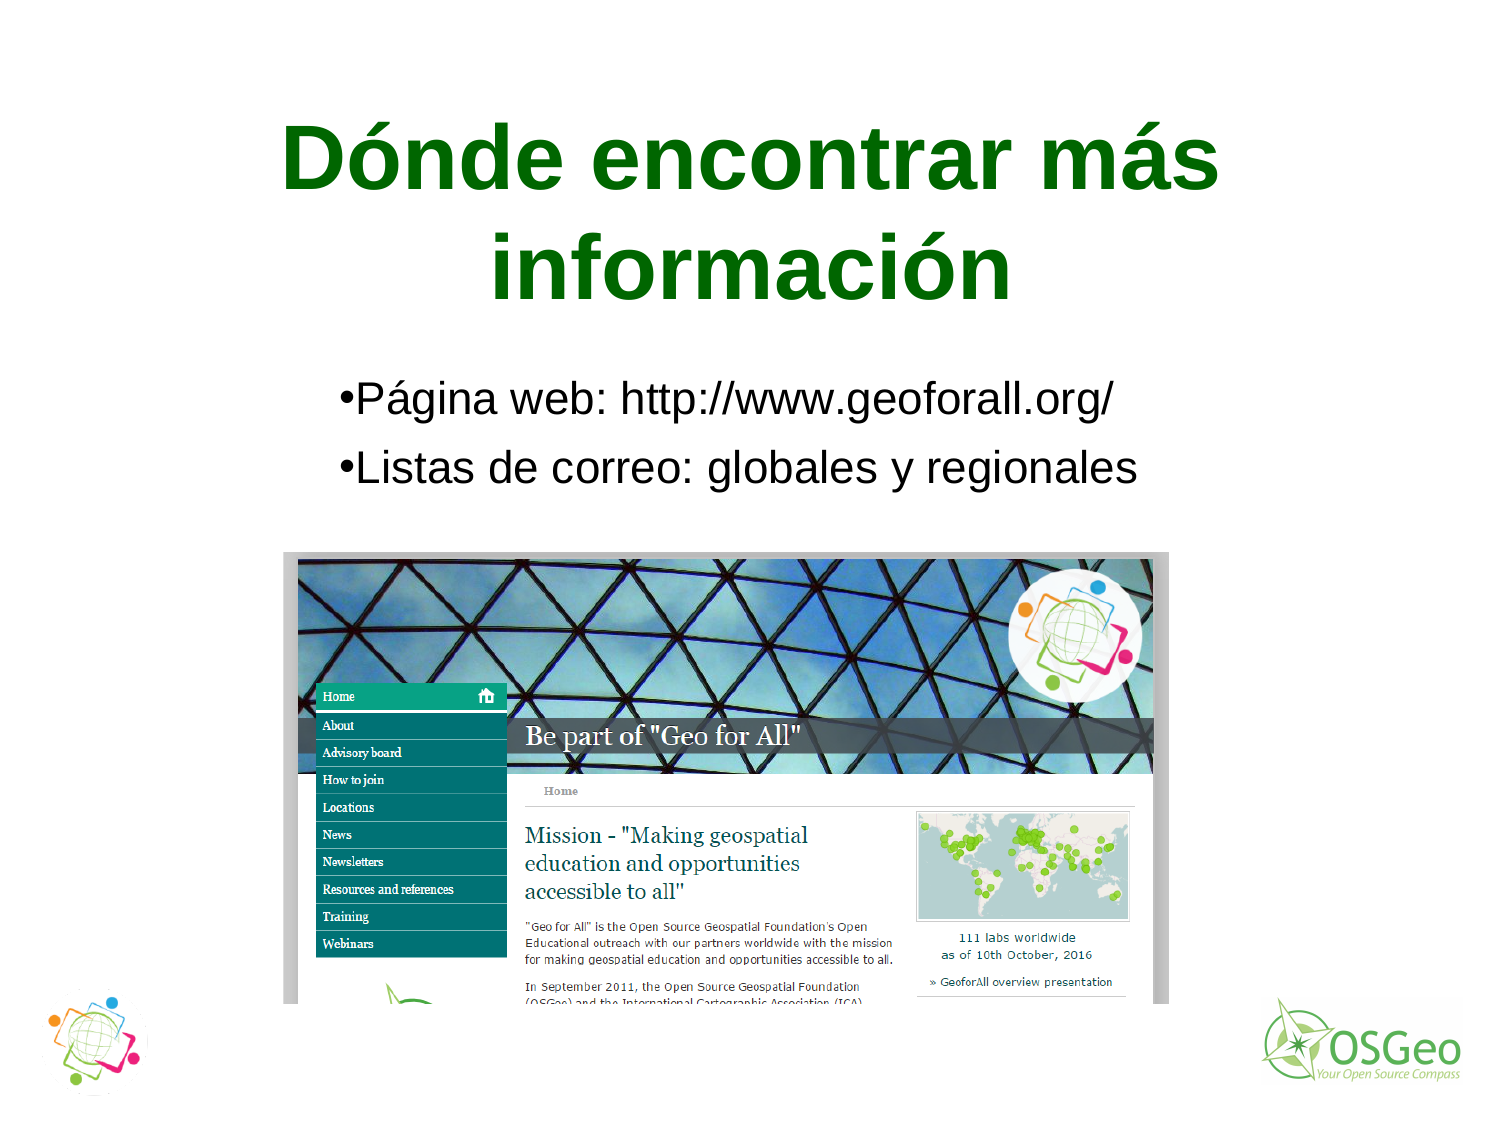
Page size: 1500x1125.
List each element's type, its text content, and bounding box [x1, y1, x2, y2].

list Página web: http://www.geoforall.org/ Listas de correo: globales y regionales [324, 361, 1176, 501]
picture [40, 987, 148, 1096]
title Dónde encontrar más información [76, 90, 1427, 326]
picture [1261, 997, 1463, 1085]
picture [283, 551, 1169, 1004]
